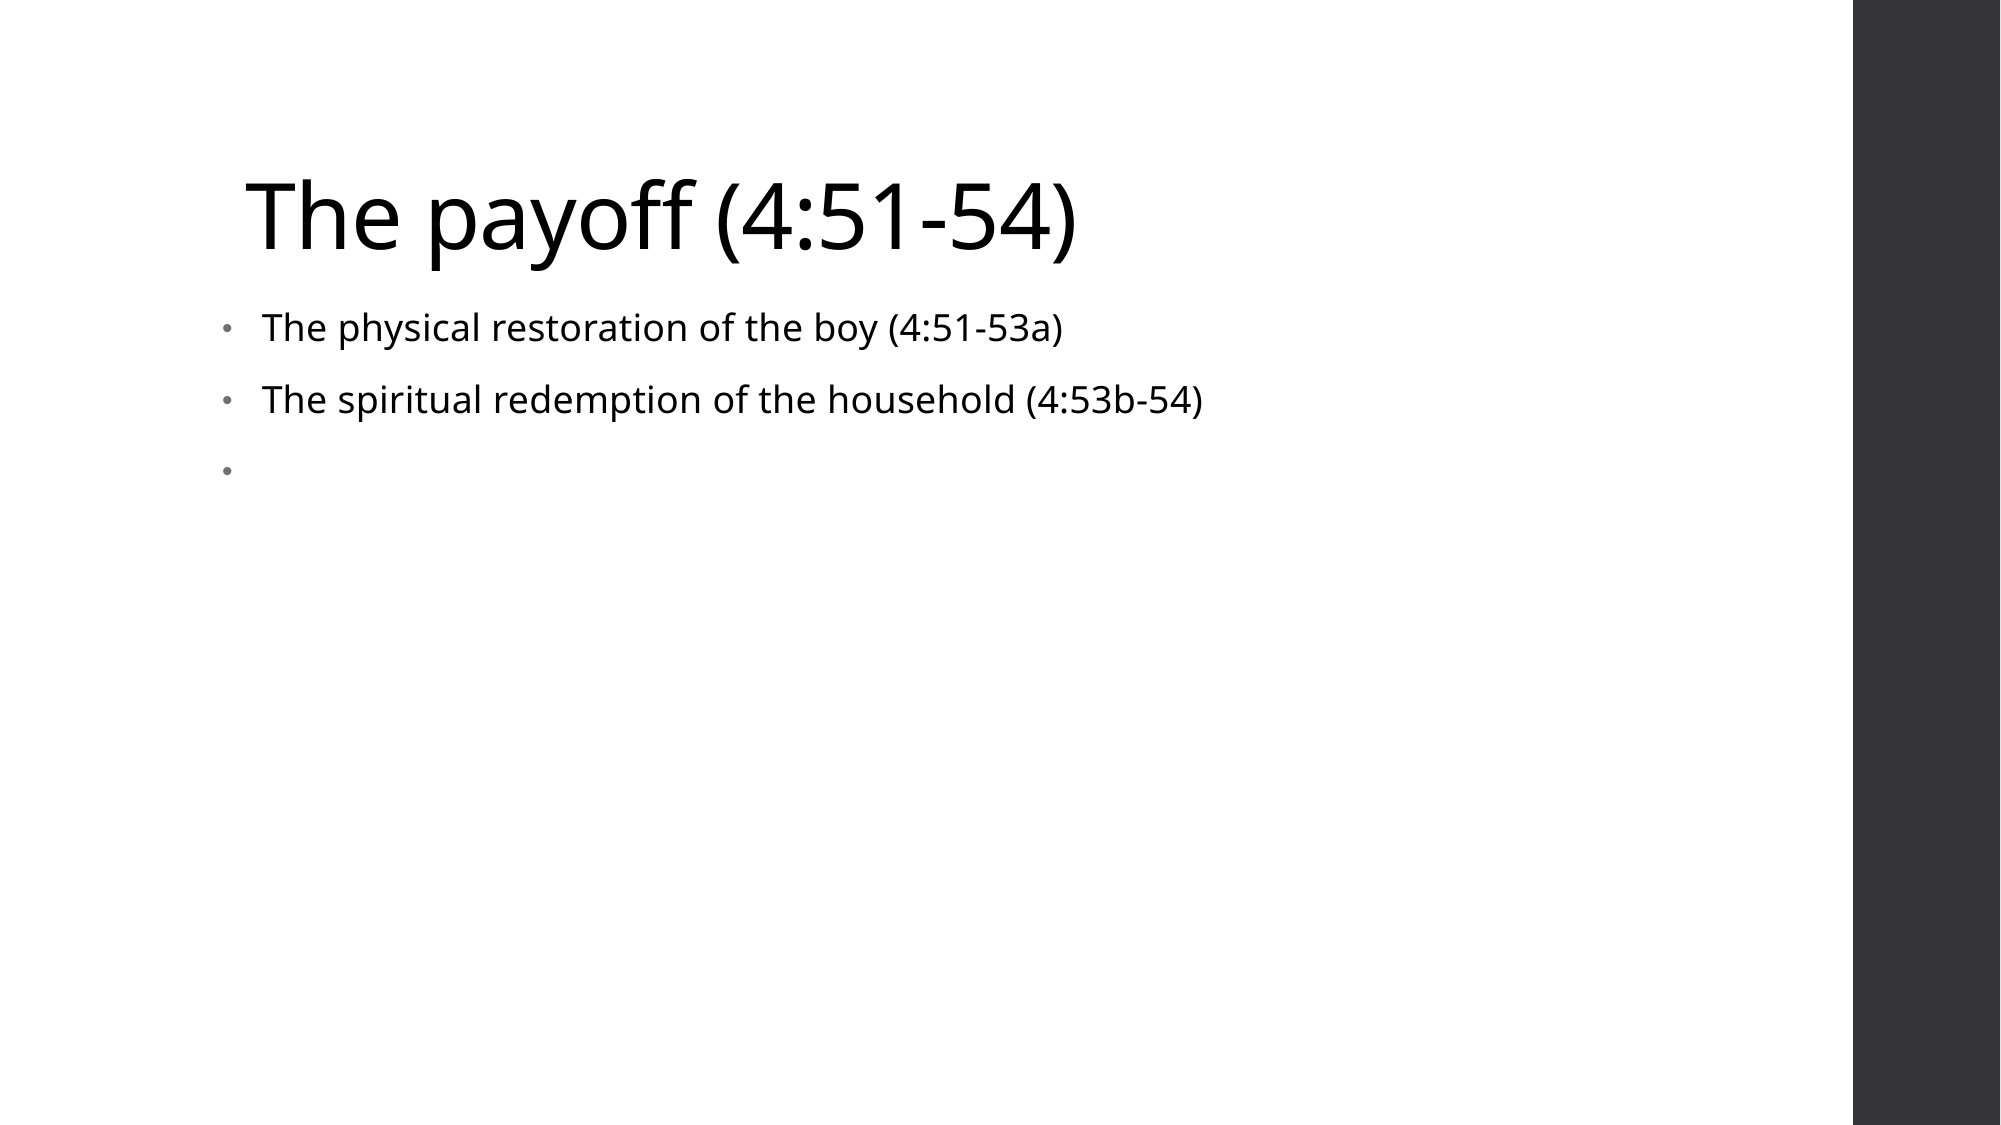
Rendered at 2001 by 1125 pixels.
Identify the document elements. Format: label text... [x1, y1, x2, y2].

title The payoff (4:51-54) [206, 60, 1797, 278]
list The physical restoration of the boy (4:51-53a) The spiritual redemption of the household (4:53b-54) [206, 299, 1617, 1014]
